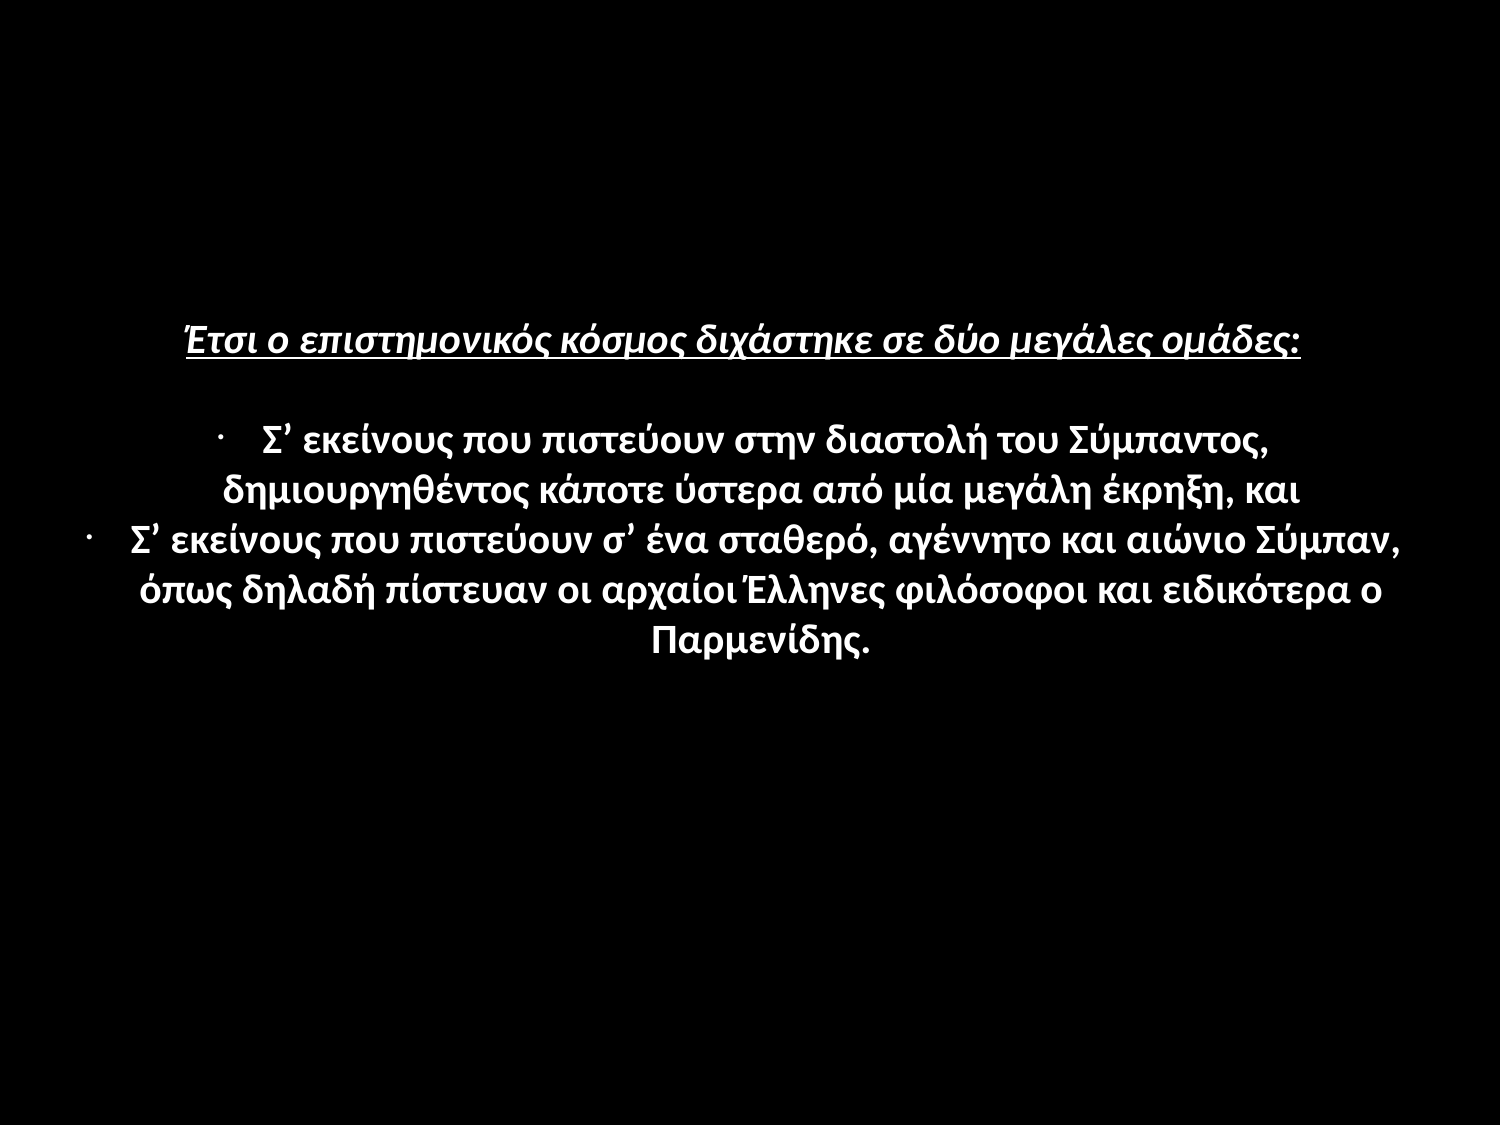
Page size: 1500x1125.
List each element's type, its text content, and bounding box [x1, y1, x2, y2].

text_box Έτσι ο επιστημονικός κόσμος διχάστηκε σε δύο μεγάλες ομάδες: Σ’ εκείνους που πιστεύουν στην διαστολή του Σύμπαντος, δημιουργηθέντος κάποτε ύστερα από μία μεγάλη έκρηξη, και Σ’ εκείνους που πιστεύουν σ’ ένα σταθερό, αγέννητο και αιώνιο Σύμπαν, όπως δηλαδή πίστευαν οι αρχαίοι Έλληνες φιλόσοφοι και ειδικότερα ο Παρμενίδης. [46, 304, 1442, 670]
